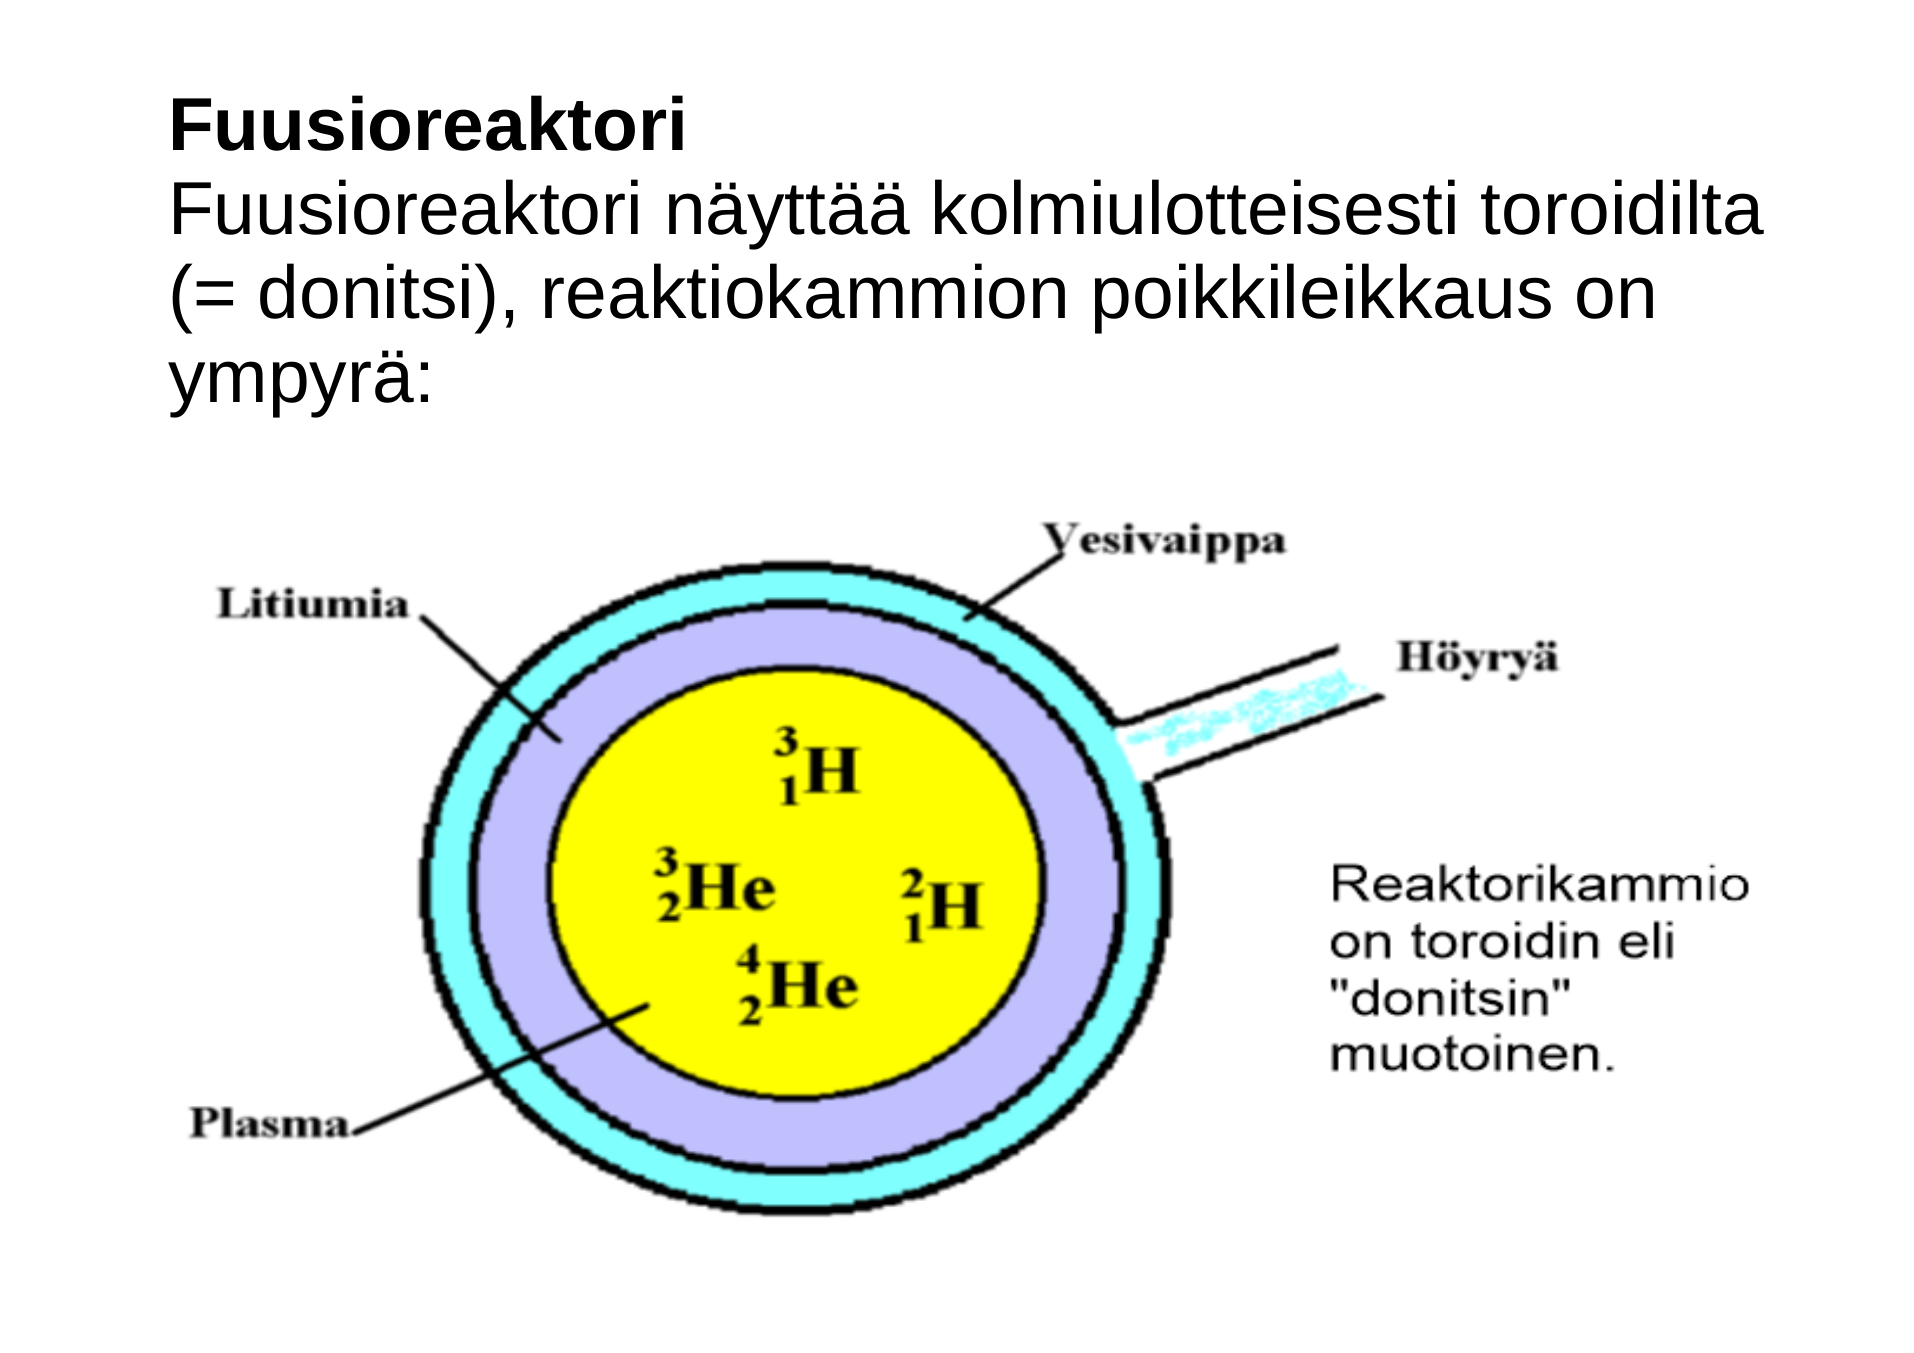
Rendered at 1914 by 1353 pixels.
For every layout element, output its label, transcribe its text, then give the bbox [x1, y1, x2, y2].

picture [133, 457, 1805, 1276]
text_box Fuusioreaktori Fuusioreaktori näyttää kolmiulotteisesti toroidilta (= donitsi), reaktiokammion poikkileikkaus on ympyrä: [153, 74, 1791, 458]
